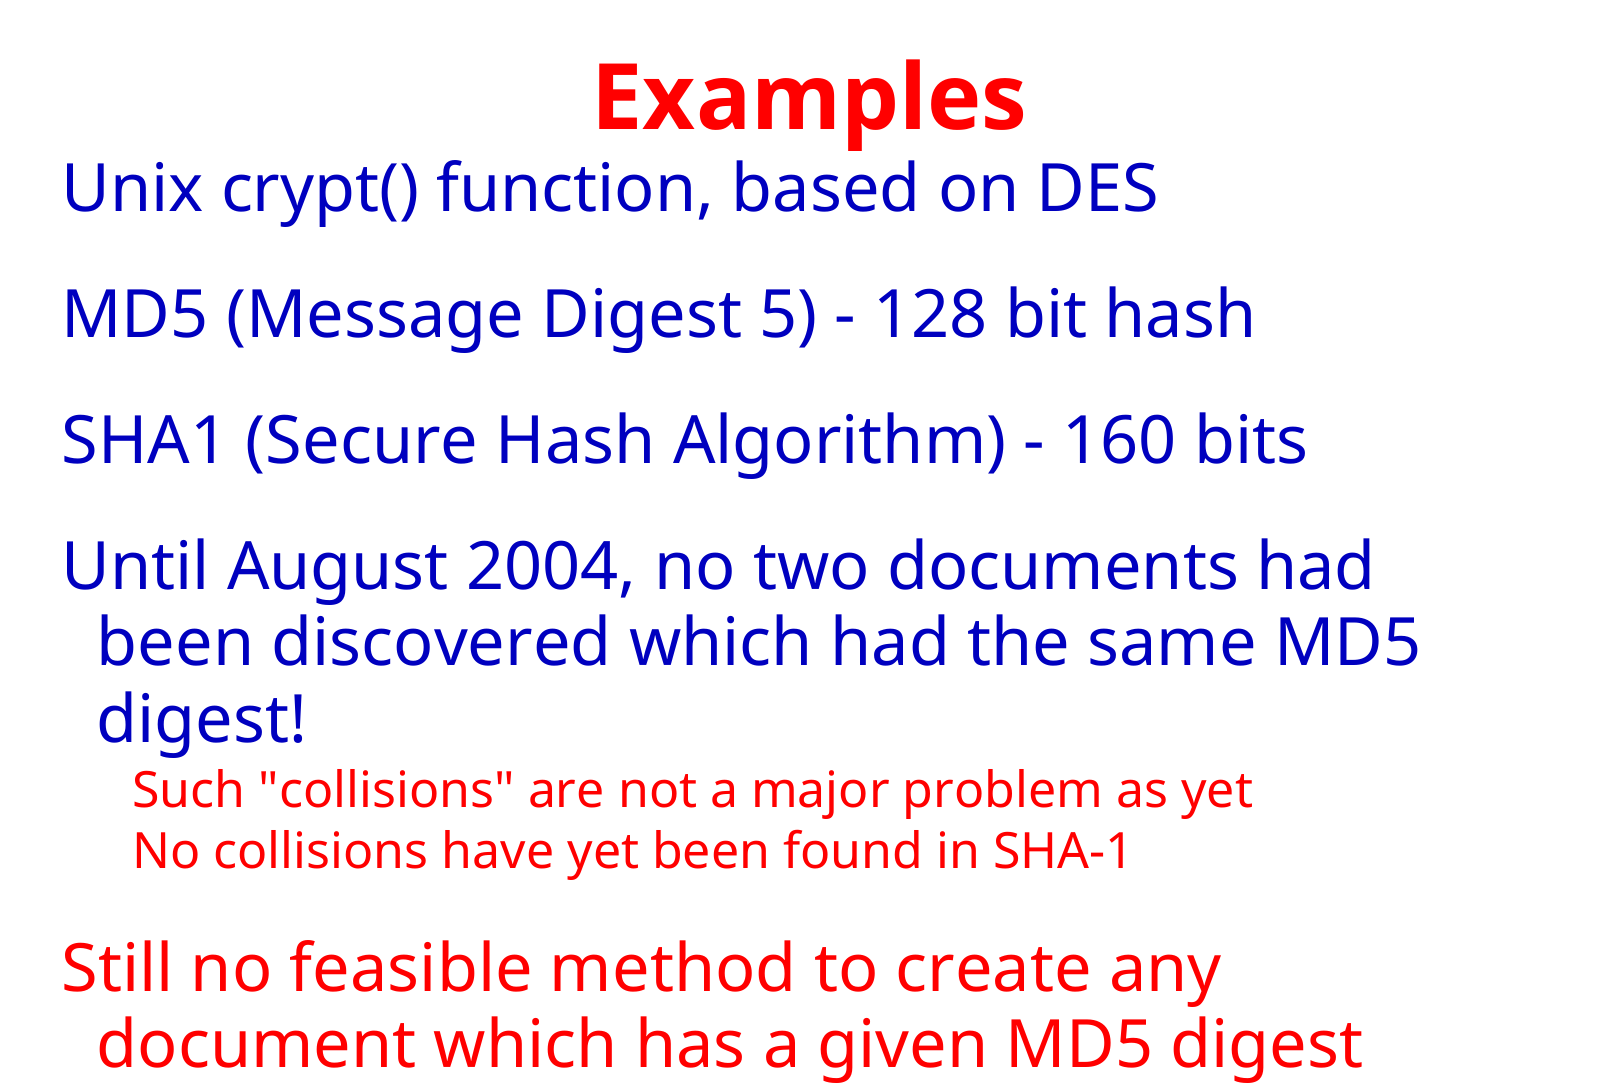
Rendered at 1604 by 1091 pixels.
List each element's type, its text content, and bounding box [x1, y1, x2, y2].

title Examples [574, 28, 1045, 132]
list Unix crypt() function, based on DES MD5 (Message Digest 5) - 128 bit hash SHA1 (Secure Hash Algorithm) - 160 bits Until August 2004, no two documents had been discovered which had the same MD5 digest! Such "collisions" are not a major problem as yet No collisions have yet been found in SHA-1 Still no feasible method to create any document which has a given MD5 digest [26, 150, 1520, 1075]
